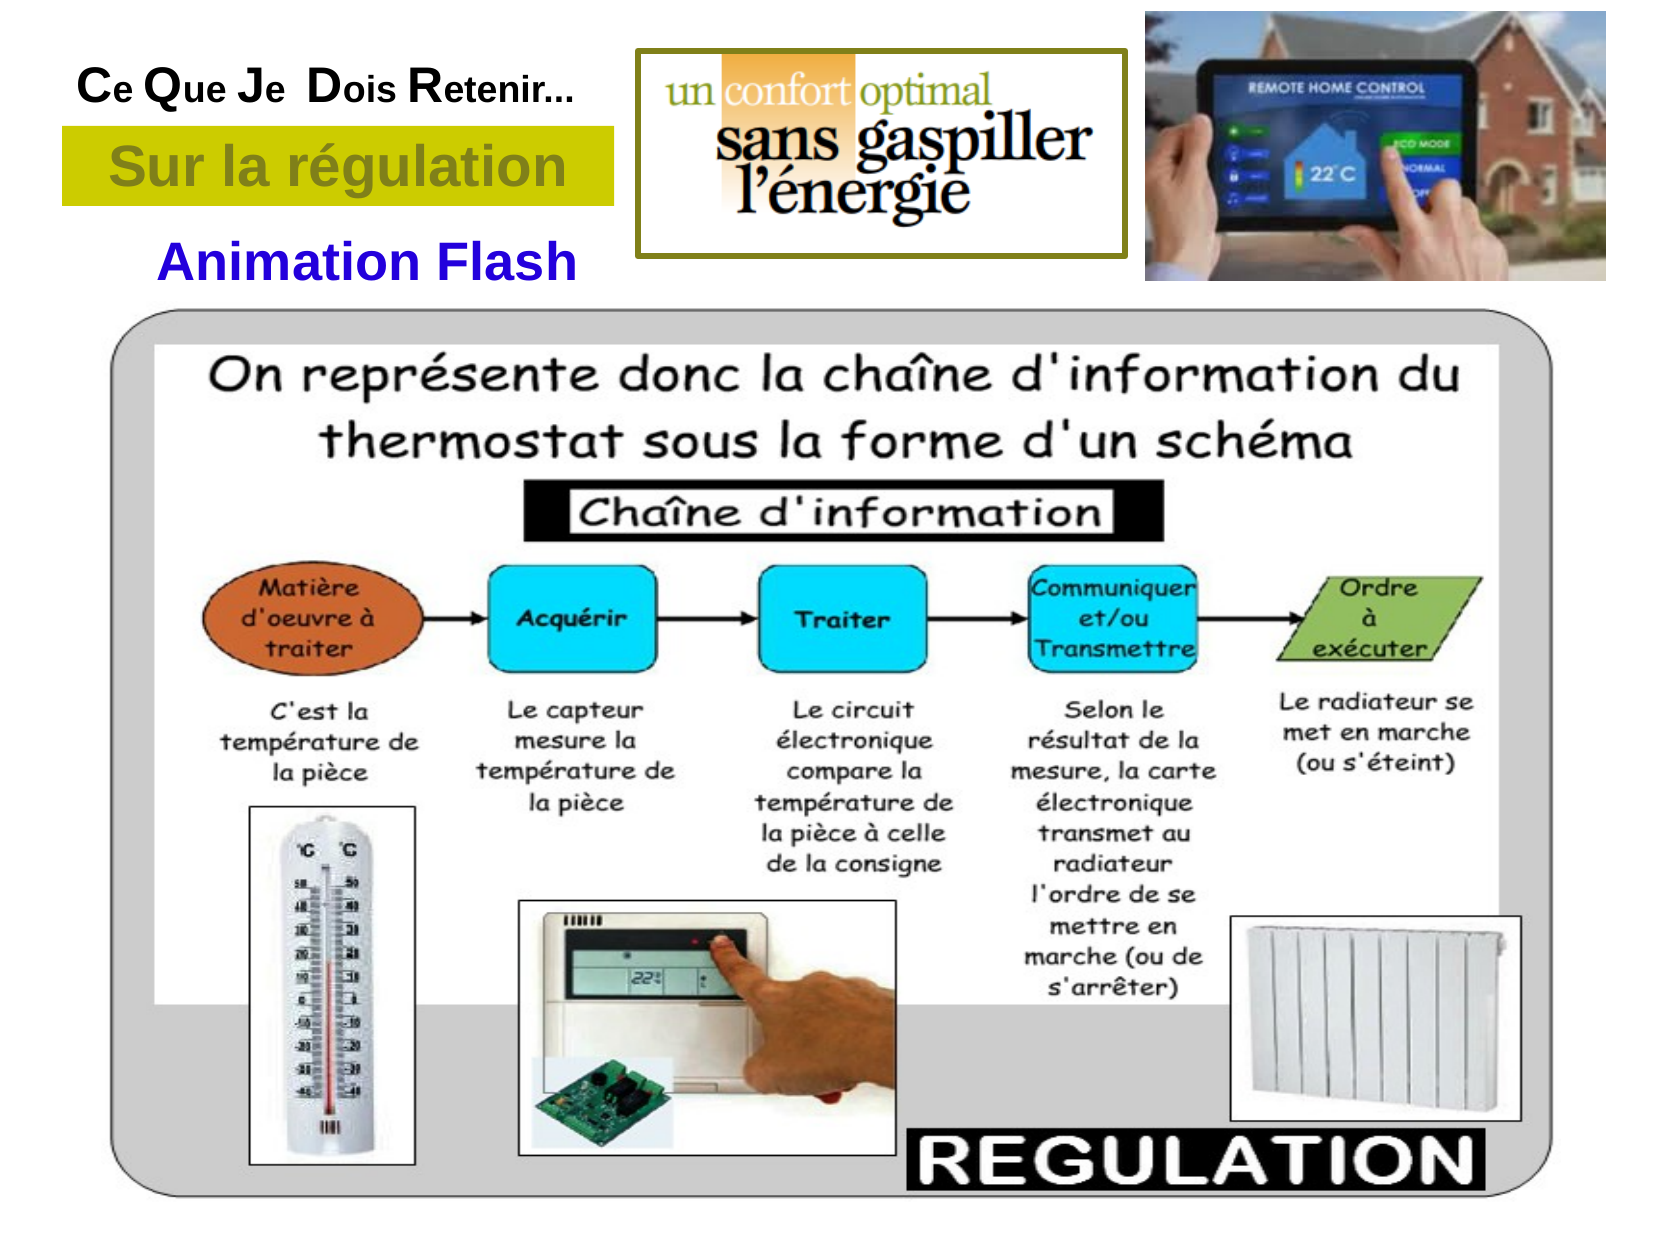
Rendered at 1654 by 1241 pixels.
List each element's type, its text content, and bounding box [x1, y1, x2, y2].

text_box Sur la régulation [62, 125, 615, 206]
text_box Ce Que Je Dois Retenir... [62, 49, 635, 121]
text_box Animation Flash [141, 224, 603, 300]
picture [640, 54, 1123, 254]
picture [1145, 11, 1606, 281]
picture [27, 205, 1561, 1205]
